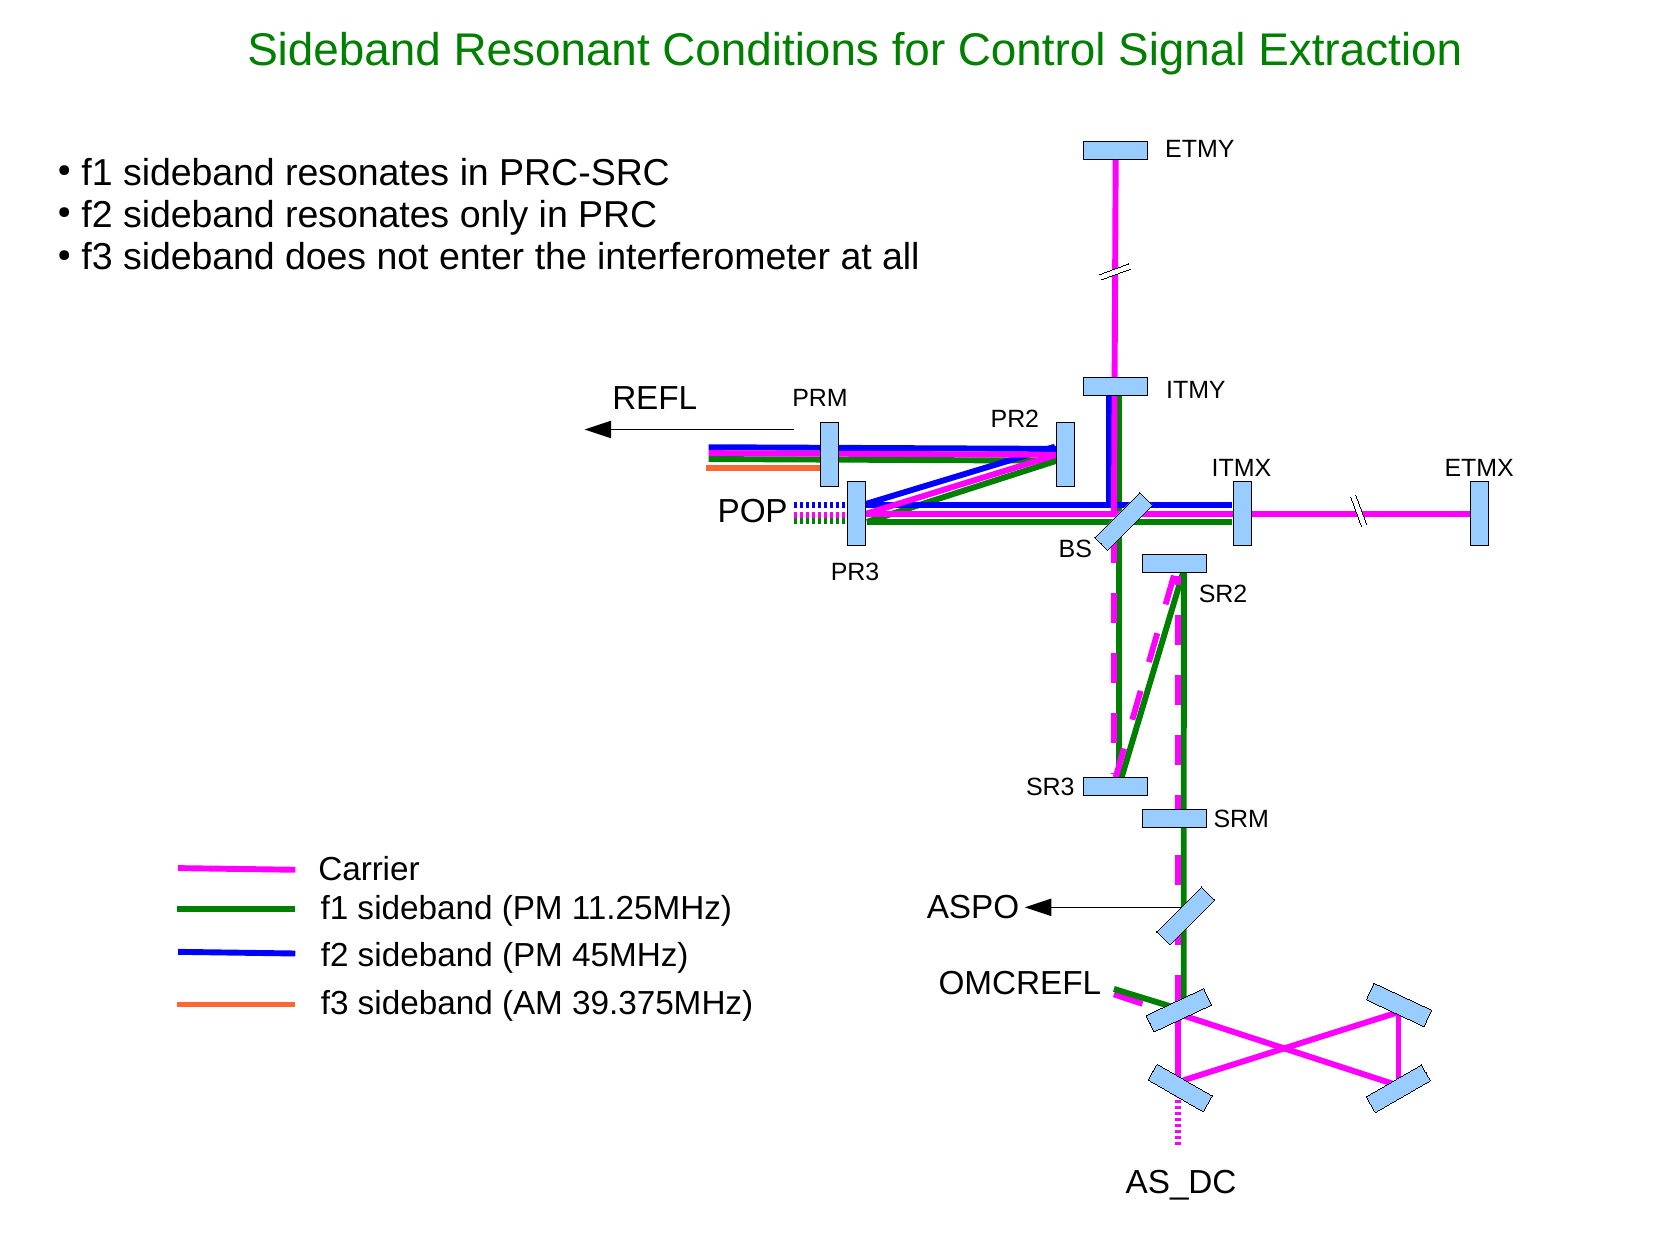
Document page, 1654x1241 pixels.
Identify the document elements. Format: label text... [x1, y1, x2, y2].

text_box [1351, 495, 1367, 527]
text_box [820, 422, 839, 487]
text_box Sideband Resonant Conditions for Control Signal Extraction [232, 16, 1479, 83]
text_box OMCREFL [923, 957, 1117, 1010]
text_box [1099, 264, 1131, 280]
text_box [1146, 988, 1212, 1032]
text_box ETMY [1150, 127, 1270, 174]
text_box f2 sideband (PM 45MHz) [306, 929, 704, 976]
text_box REFL [597, 372, 713, 425]
text_box [1233, 492, 1252, 546]
text_box [1470, 492, 1489, 546]
text_box [1142, 554, 1207, 573]
text_box ETMX [1429, 445, 1529, 492]
text_box SR3 [1011, 765, 1093, 809]
text_box [1056, 422, 1075, 487]
text_box ASPO [912, 880, 1035, 933]
text_box [1093, 777, 1148, 796]
text_box [1083, 141, 1148, 160]
text_box PR2 [975, 397, 1073, 441]
text_box [1083, 377, 1148, 396]
text_box BS [1044, 527, 1132, 571]
text_box [1366, 1064, 1431, 1113]
text_box ITMY [1151, 367, 1241, 414]
text_box [1148, 1064, 1213, 1112]
text_box [1366, 983, 1432, 1027]
text_box POP [702, 485, 803, 537]
text_box f3 sideband (AM 39.375MHz) [306, 976, 769, 1029]
text_box SRM [1198, 797, 1300, 841]
text_box [1156, 886, 1215, 945]
text_box f1 sideband (PM 11.25MHz) [305, 882, 748, 935]
text_box [1105, 492, 1153, 527]
text_box SR2 [1183, 572, 1280, 616]
text_box [1142, 809, 1207, 828]
text_box PRM [777, 376, 886, 419]
text_box f1 sideband resonates in PRC-SRC f2 sideband resonates only in PRC f3 sideband does not enter the interferometer at all [42, 143, 935, 285]
text_box [847, 481, 866, 546]
text_box ITMX [1196, 445, 1287, 492]
text_box Carrier [303, 842, 435, 895]
text_box AS_DC [1110, 1156, 1252, 1208]
text_box PR3 [816, 550, 906, 593]
